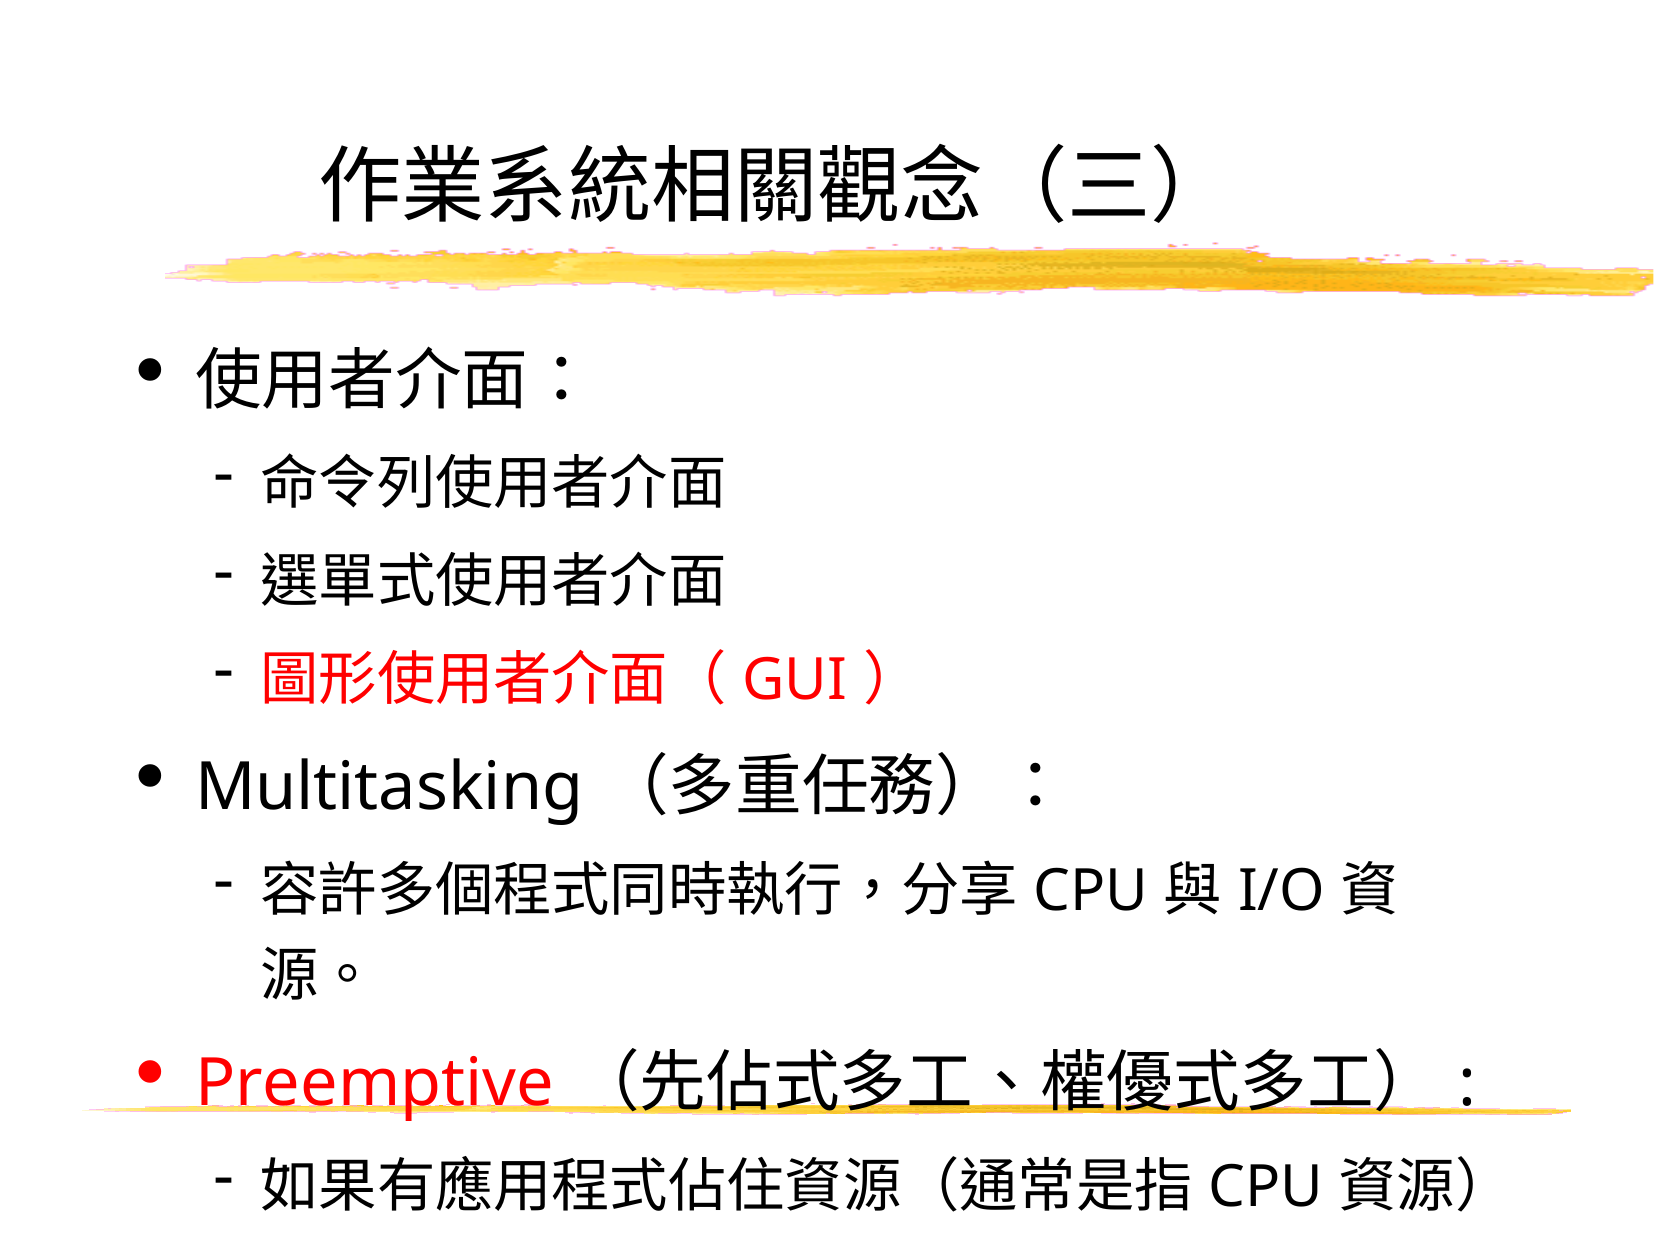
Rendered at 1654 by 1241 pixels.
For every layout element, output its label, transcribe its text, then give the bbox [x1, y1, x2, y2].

picture [165, 237, 1654, 308]
title 作業系統相關觀念（三） [73, 41, 1479, 249]
picture [1530, 1102, 1571, 1117]
list 使用者介面： 命令列使用者介面 選單式使用者介面 圖形使用者介面（GUI） Multitasking（多重任務）： 容許多個程式同時執行，分享CPU與I/O資源。 Preemptive（先佔式多工、權優式多工）: 如果有應用程式佔住資源（通常是指CPU資源）不放時，作業系統可以強制取回資源。 [124, 316, 1530, 1129]
picture [82, 1102, 124, 1117]
